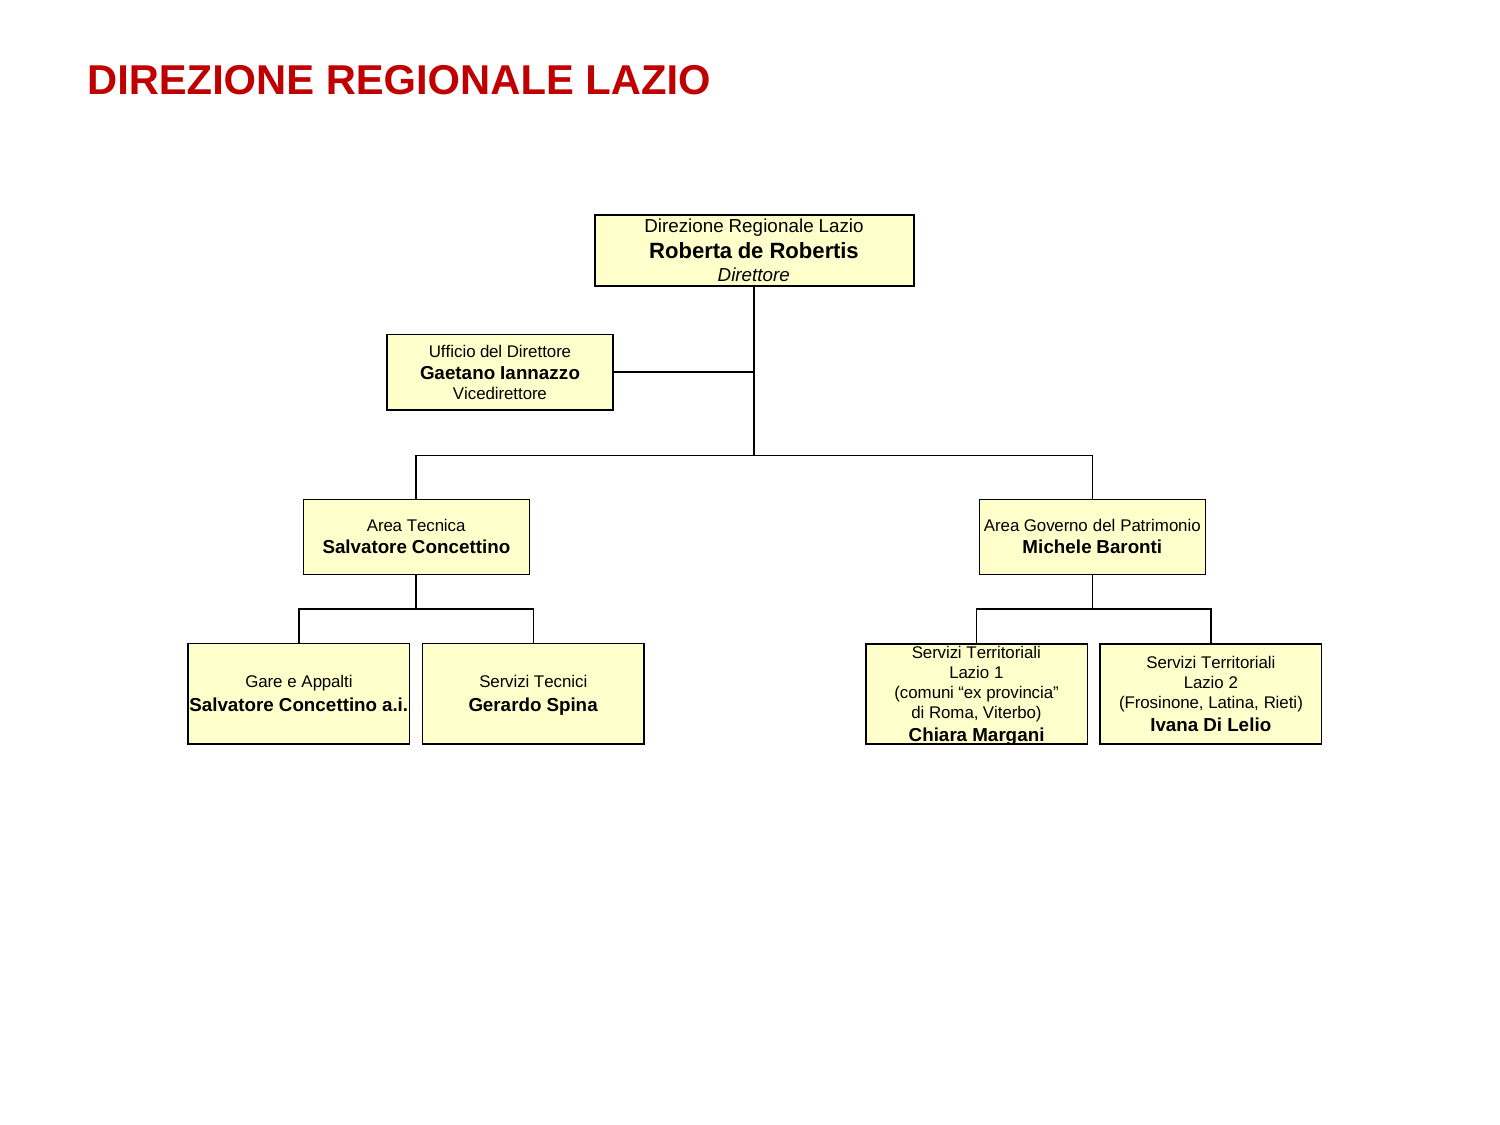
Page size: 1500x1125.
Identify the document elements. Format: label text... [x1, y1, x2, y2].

picture [177, 208, 1323, 757]
text_box DIREZIONE REGIONALE LAZIO [72, 45, 1462, 128]
